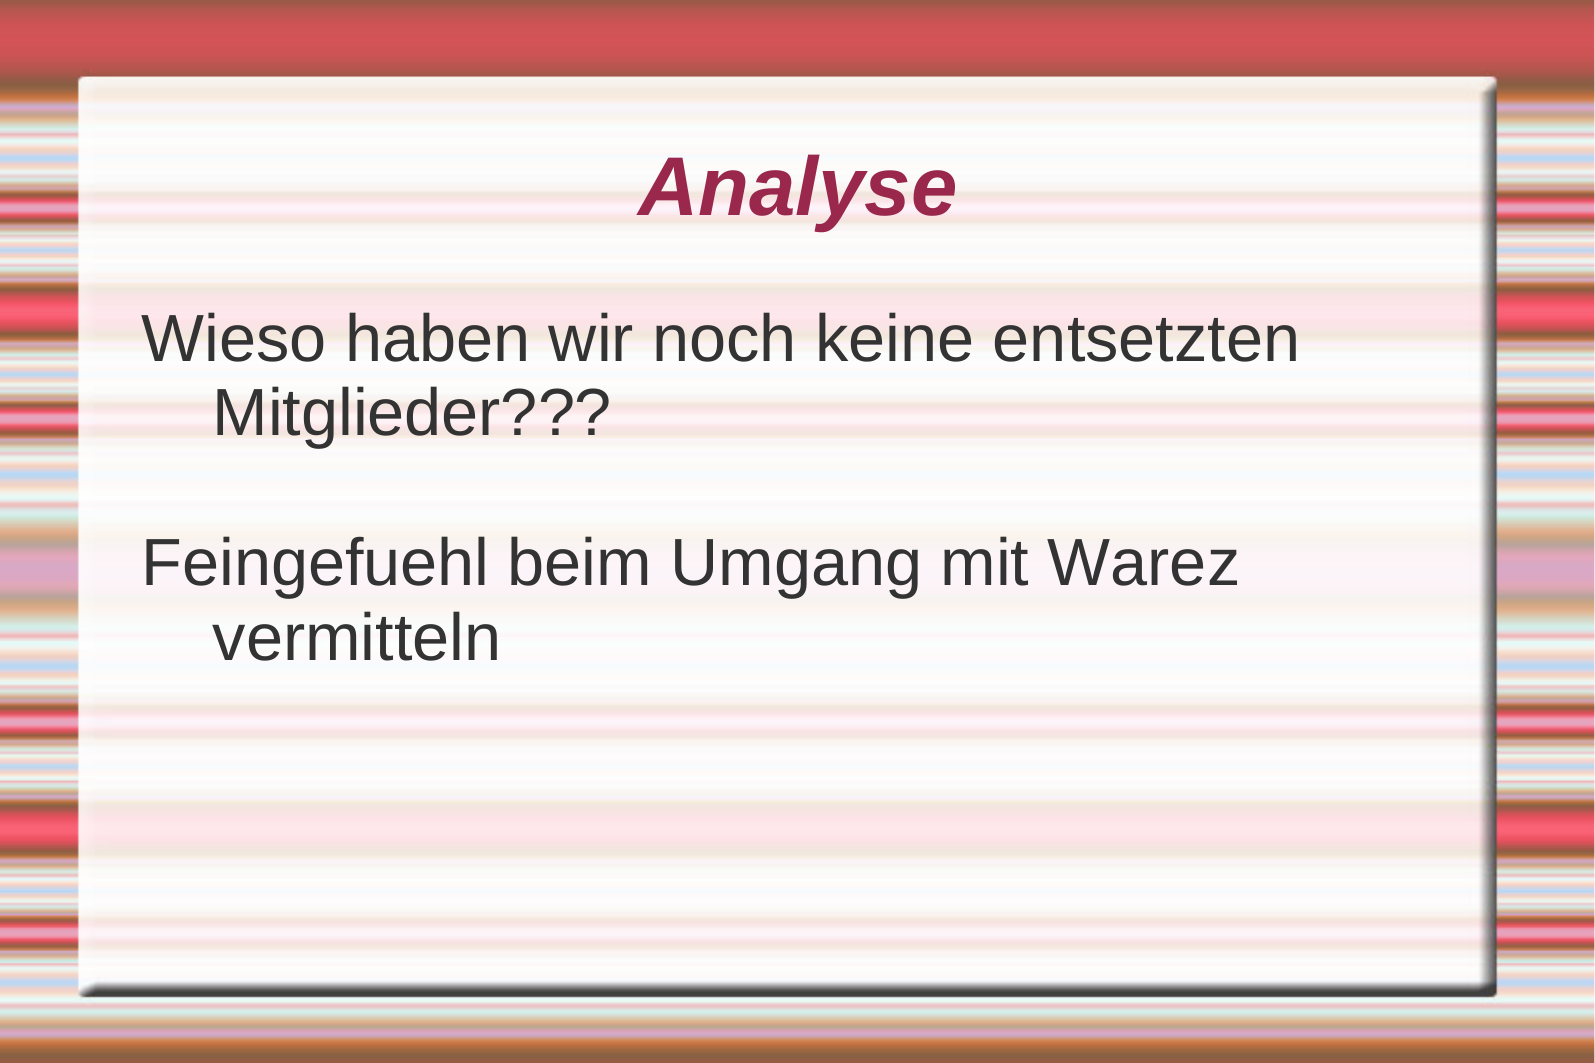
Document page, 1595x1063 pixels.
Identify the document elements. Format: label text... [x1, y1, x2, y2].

picture [0, 0, 1595, 1063]
title Analyse [117, 98, 1479, 276]
list Wieso haben wir noch keine entsetzten Mitglieder??? Feingefuehl beim Umgang mit Warez vermitteln [130, 300, 1462, 971]
